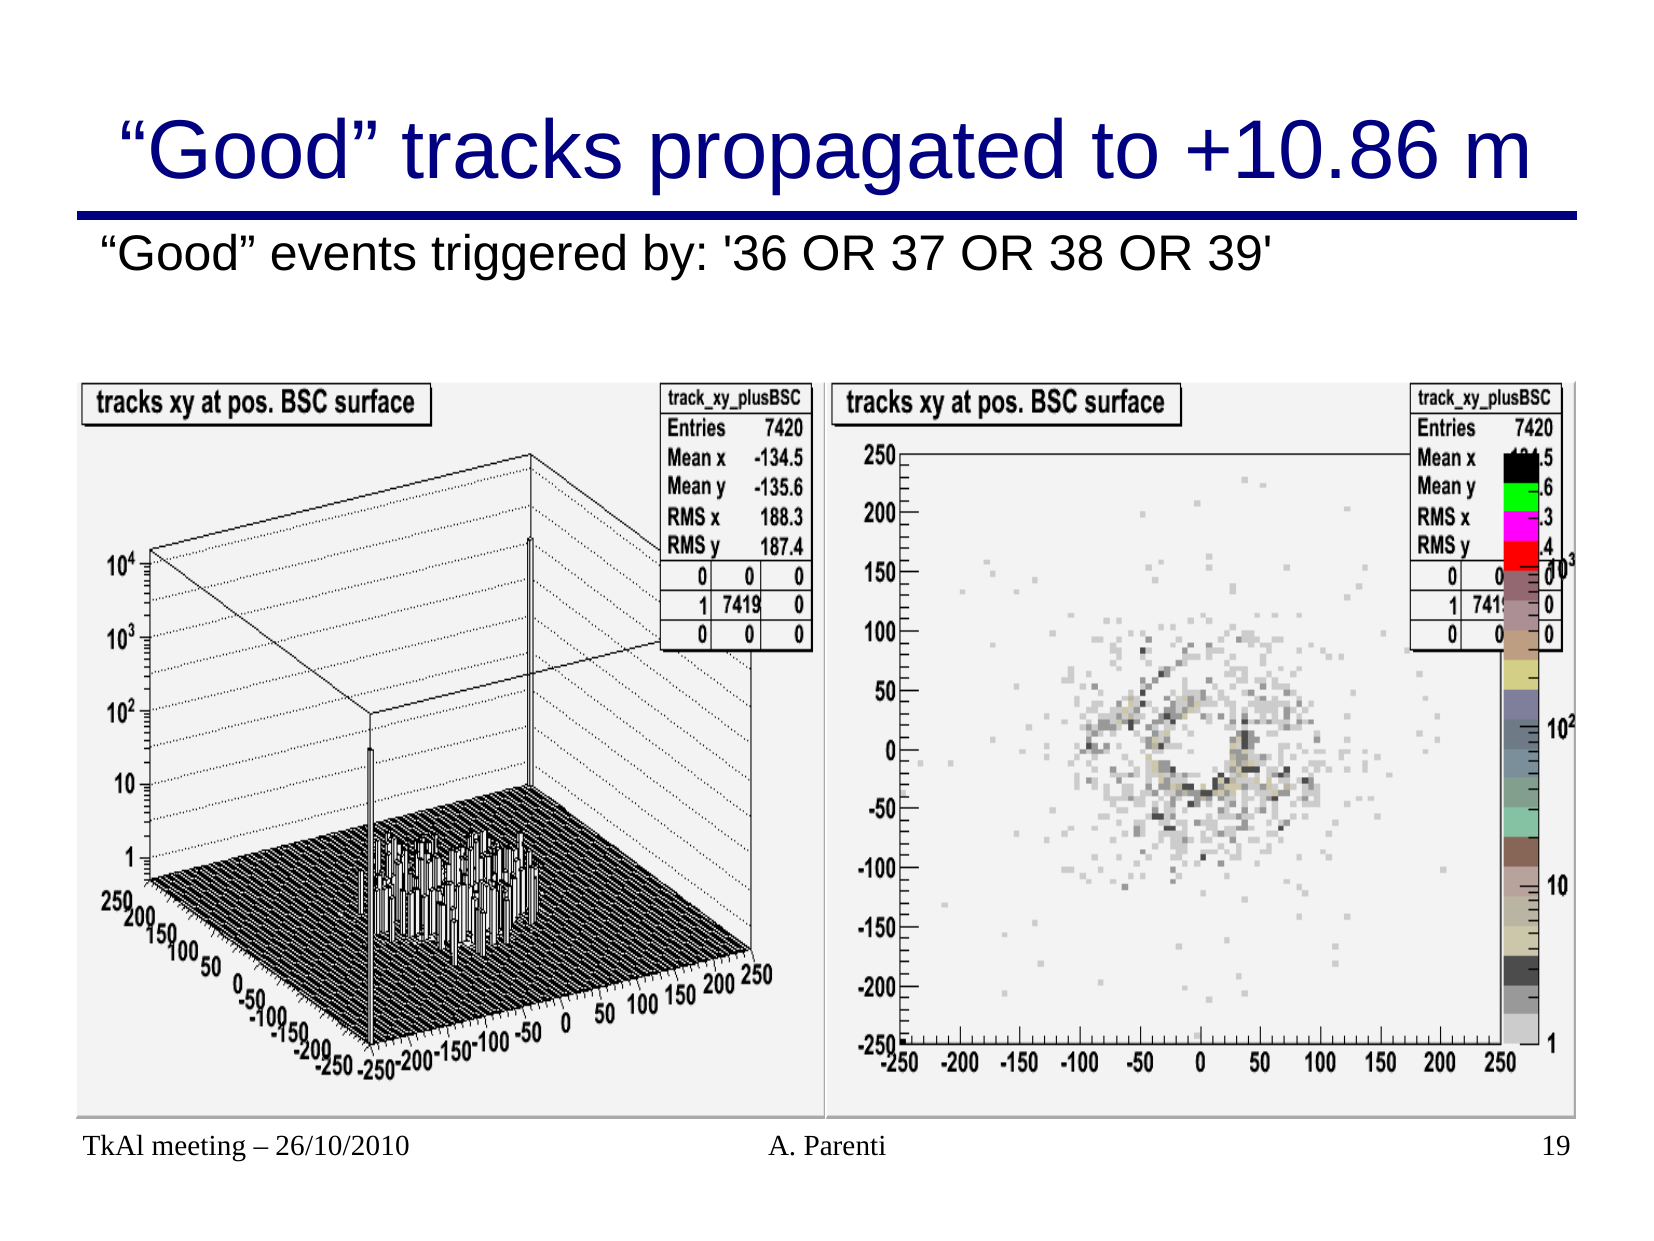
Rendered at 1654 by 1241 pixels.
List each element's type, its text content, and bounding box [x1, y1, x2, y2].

list “Good” events triggered by: '36 OR 37 OR 38 OR 39' [82, 225, 1571, 380]
picture [75, 380, 1576, 1120]
title “Good” tracks propagated to +10.86 m [82, 82, 1571, 218]
